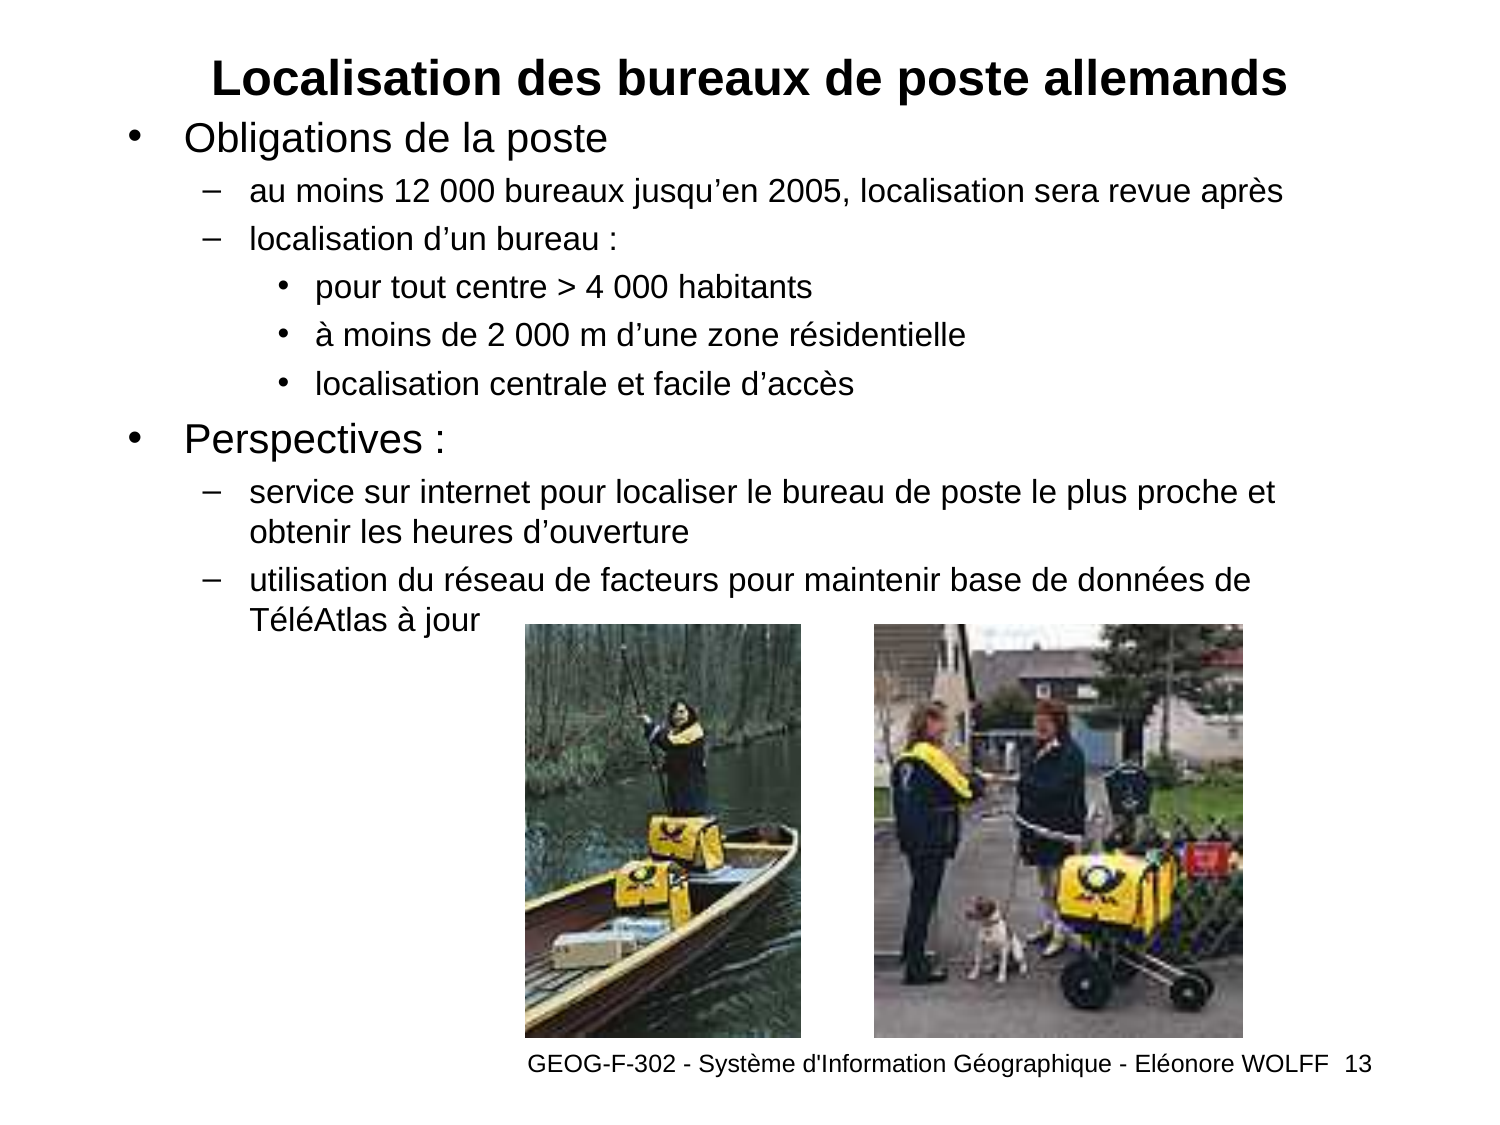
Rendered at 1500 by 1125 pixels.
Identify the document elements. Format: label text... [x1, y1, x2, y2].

list Obligations de la poste au moins 12 000 bureaux jusqu’en 2005, localisation sera revue après localisation d’un bureau : pour tout centre > 4 000 habitants à moins de 2 000 m d’une zone résidentielle localisation centrale et facile d’accès Perspectives : service sur internet pour localiser le bureau de poste le plus proche et obtenir les heures d’ouverture utilisation du réseau de facteurs pour maintenir base de données de TéléAtlas à jour [112, 103, 1388, 904]
picture [525, 624, 801, 1038]
title Localisation des bureaux de poste allemands [112, 18, 1388, 103]
picture [874, 624, 1243, 1038]
text_box <number> [1074, 1025, 1388, 1101]
text_box GEOG-F-302 - Système d'Information Géographique - Eléonore WOLFF [512, 1025, 988, 1101]
